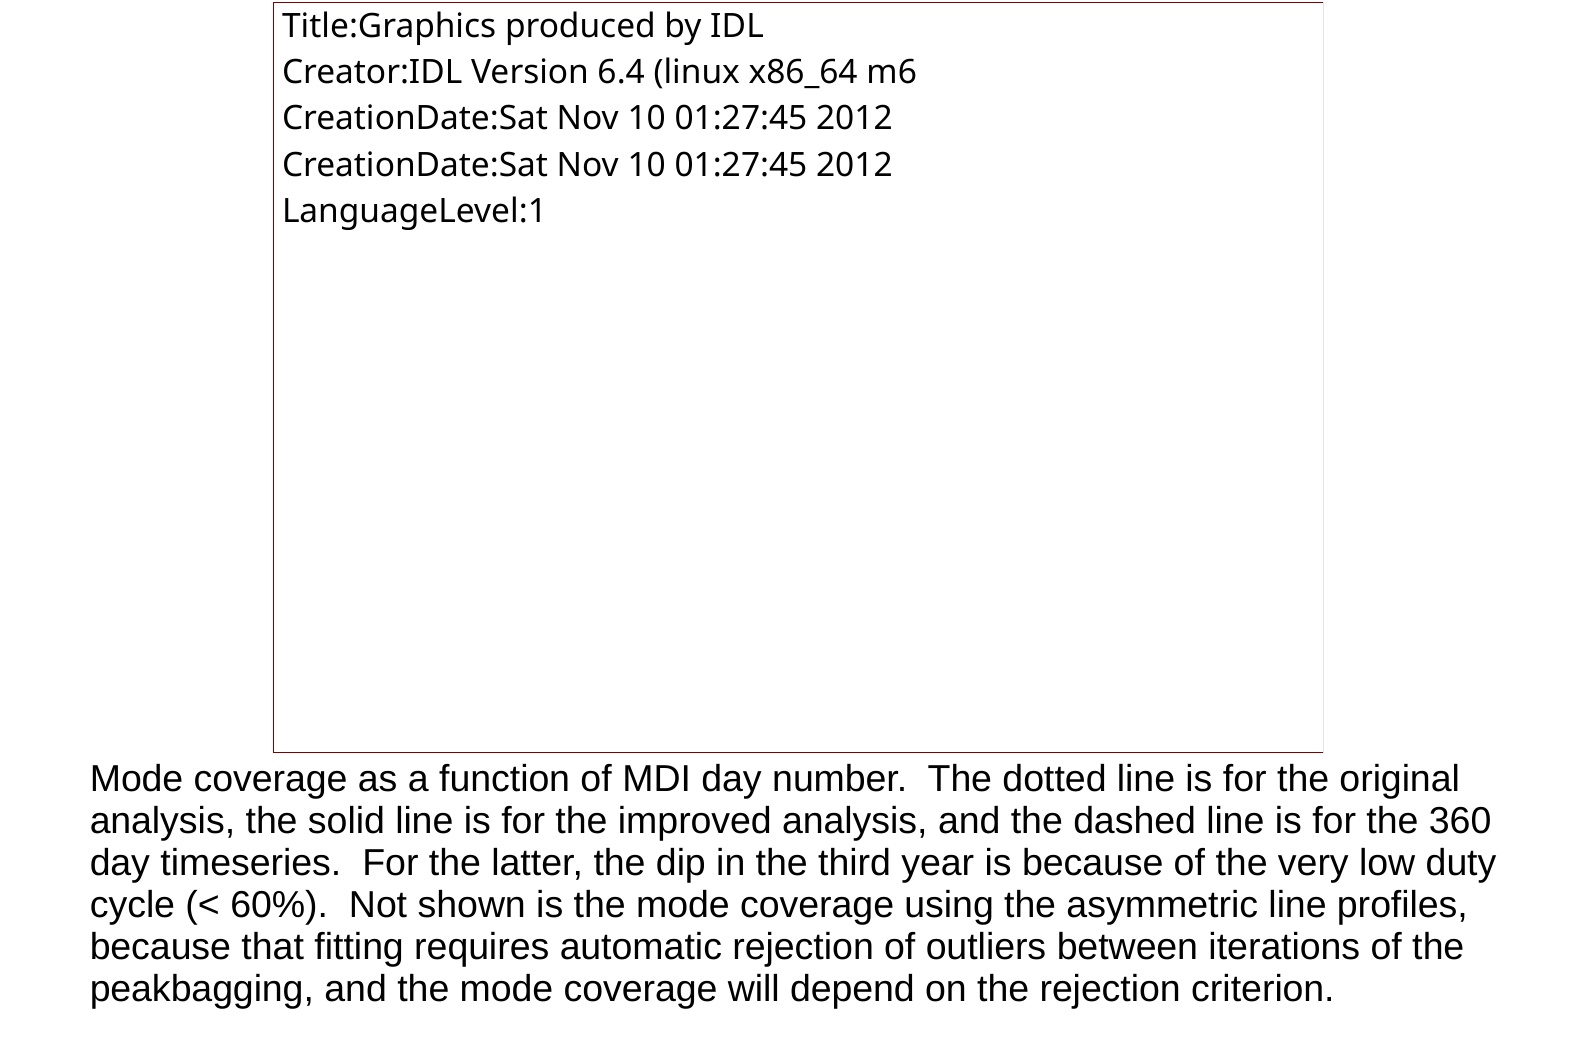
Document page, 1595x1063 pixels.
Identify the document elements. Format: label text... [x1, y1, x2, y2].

text_box Mode coverage as a function of MDI day number. The dotted line is for the original analysis, the solid line is for the improved analysis, and the dashed line is for the 360 day timeseries. For the latter, the dip in the third year is because of the very low duty cycle (< 60%). Not shown is the mode coverage using the asymmetric line profiles, because that fitting requires automatic rejection of outliers between iterations of the peakbagging, and the mode coverage will depend on the rejection criterion. [75, 750, 1538, 1017]
picture [271, 0, 1324, 750]
